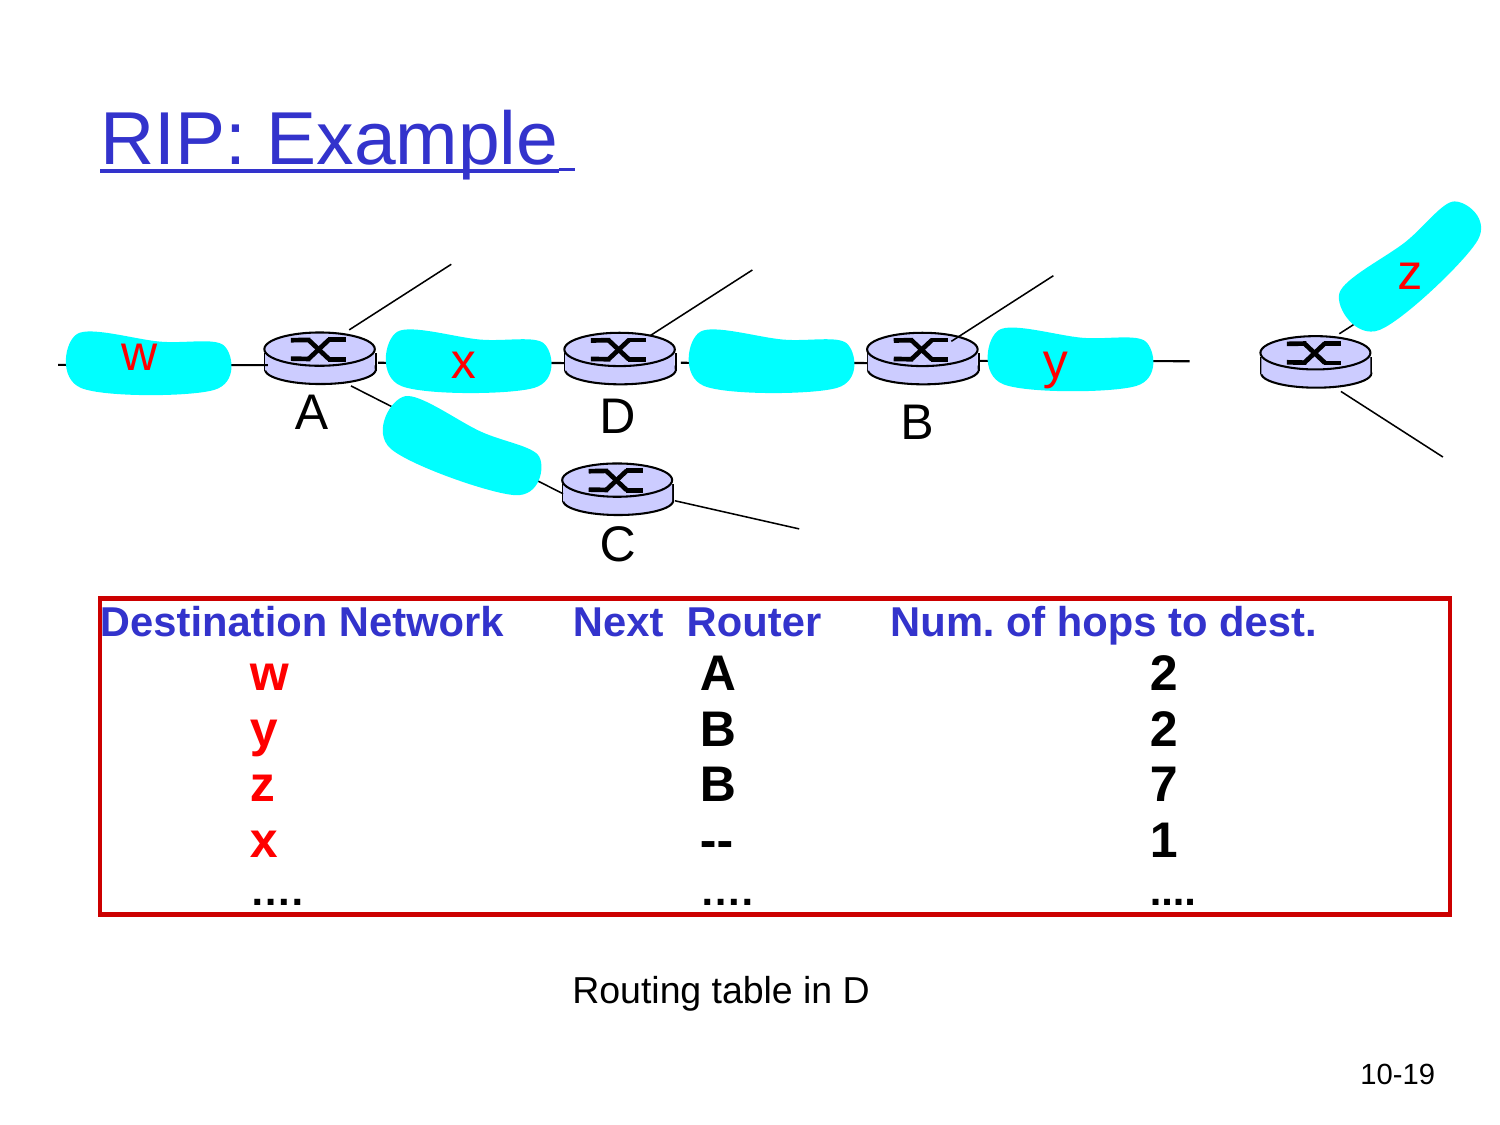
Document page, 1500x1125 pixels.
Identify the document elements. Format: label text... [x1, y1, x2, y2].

text_box y [1028, 325, 1083, 397]
text_box D [584, 380, 651, 453]
text_box [1083, 337, 1154, 392]
text_box w [106, 317, 173, 389]
text_box [562, 463, 673, 513]
text_box [382, 395, 542, 496]
title RIP: Example [85, 45, 1361, 233]
text_box [1338, 257, 1412, 332]
text_box [987, 327, 1028, 390]
text_box Destination Network Next Router Num. of hops to dest. w A 2 y B 2 z B 7 x -- 1 …. …. .... [99, 598, 1451, 915]
text_box B [885, 386, 949, 458]
text_box Routing table in D [557, 961, 885, 1020]
text_box [564, 332, 676, 382]
text_box A [280, 377, 344, 449]
text_box [491, 339, 552, 393]
text_box [65, 331, 232, 396]
text_box [867, 332, 979, 385]
text_box z [1382, 236, 1438, 308]
text_box [1260, 336, 1372, 388]
text_box [385, 329, 436, 392]
text_box [1412, 201, 1482, 285]
text_box [264, 332, 376, 383]
text_box [688, 329, 855, 394]
text_box C [584, 508, 651, 580]
text_box x [436, 325, 491, 397]
